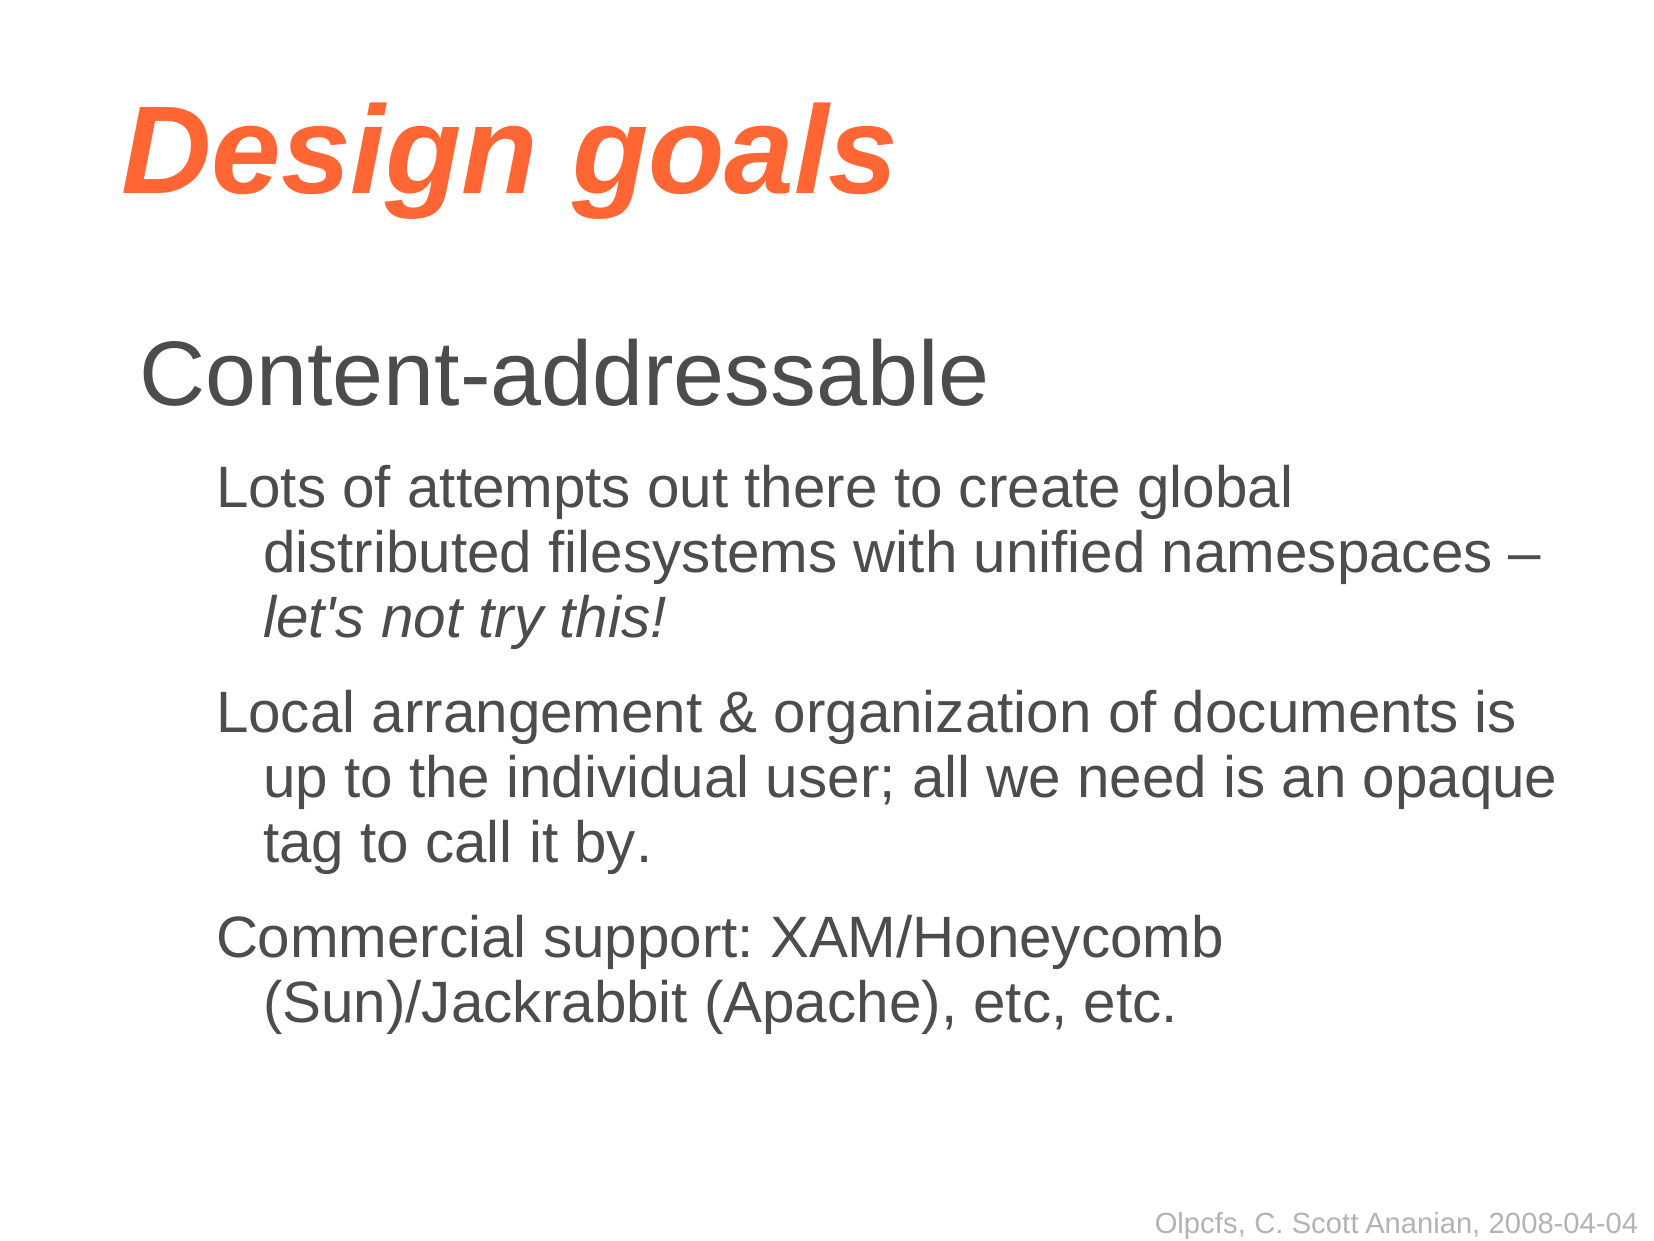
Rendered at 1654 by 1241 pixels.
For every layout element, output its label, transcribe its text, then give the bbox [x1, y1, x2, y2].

title Design goals [121, 46, 1534, 254]
list Content-addressable Lots of attempts out there to create global distributed filesystems with unified namespaces – let's not try this! Local arrangement & organization of documents is up to the individual user; all we need is an opaque tag to call it by. Commercial support: XAM/Honeycomb (Sun)/Jackrabbit (Apache), etc, etc. [121, 321, 1561, 1118]
